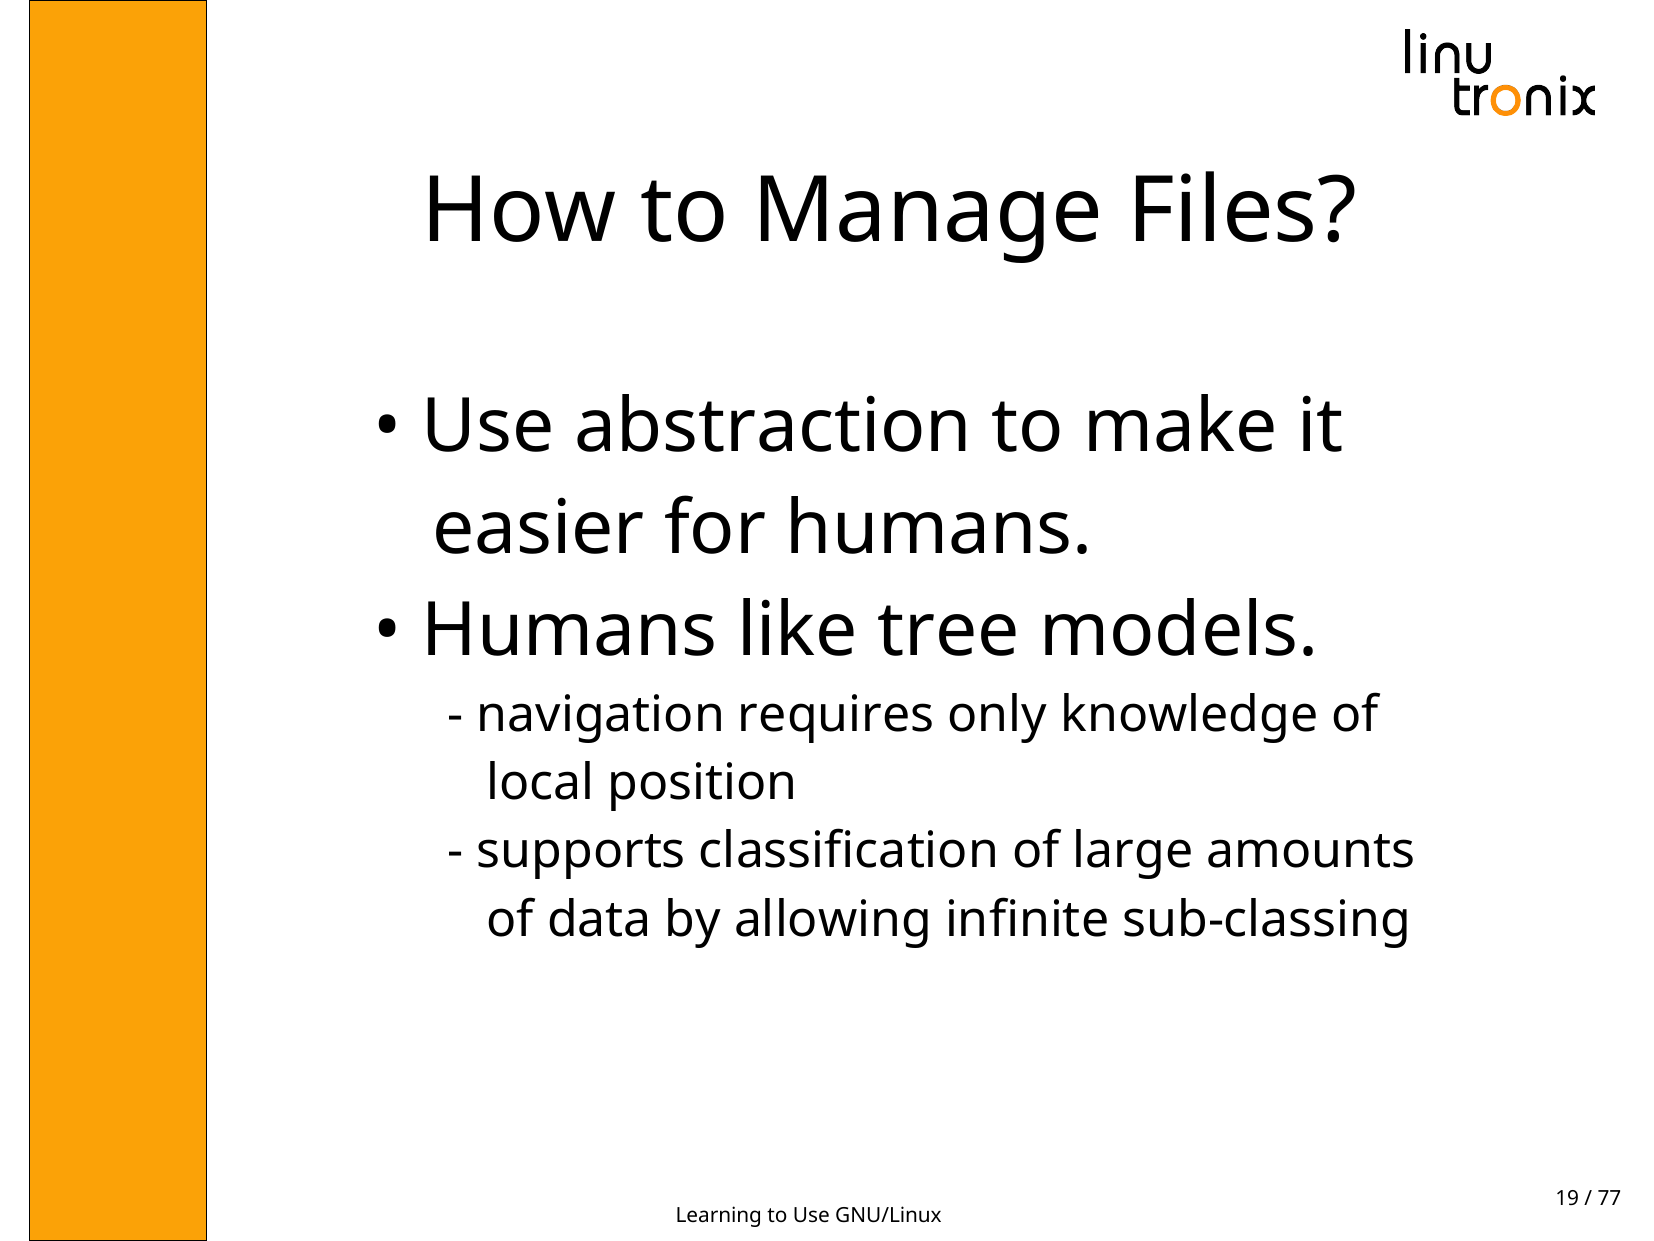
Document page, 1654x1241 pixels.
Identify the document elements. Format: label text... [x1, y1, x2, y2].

text_box • Use abstraction to make it easier for humans. • Humans like tree models. - navigation requires only knowledge of local position - supports classification of large amounts of data by allowing infinite sub-classing [300, 370, 1617, 866]
text_box How to Manage Files? [421, 143, 1417, 263]
picture [1405, 29, 1595, 116]
